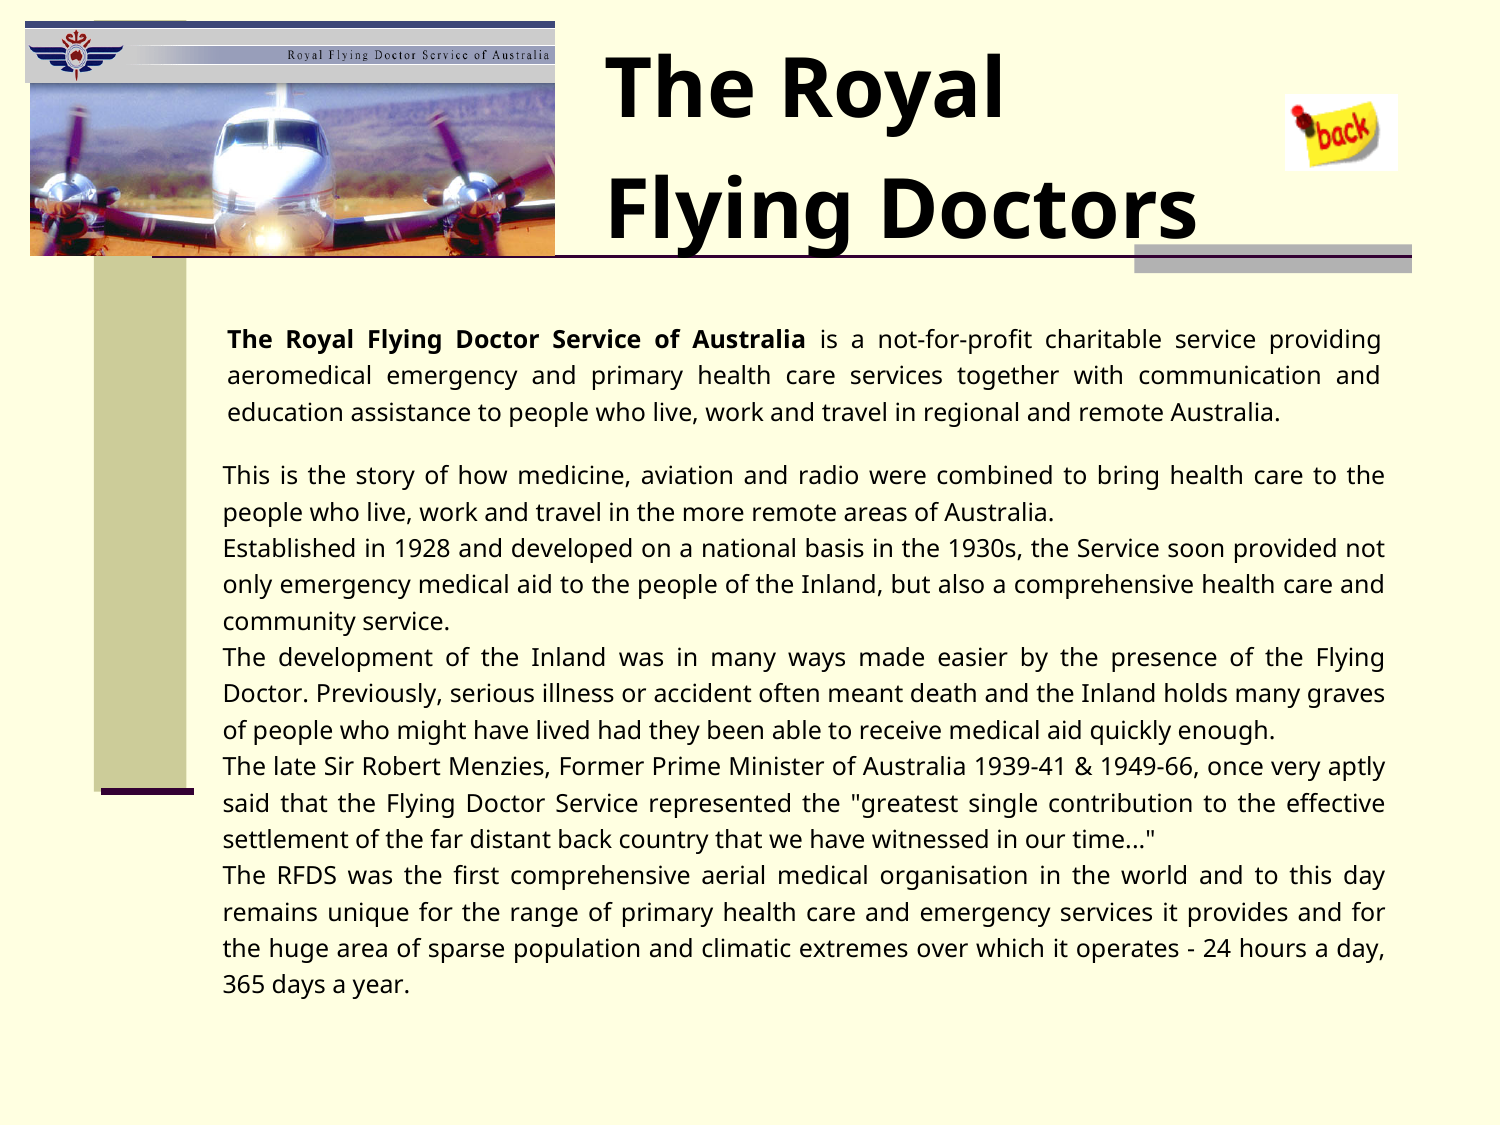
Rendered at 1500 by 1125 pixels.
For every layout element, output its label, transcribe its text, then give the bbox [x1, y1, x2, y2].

text_box The Royal Flying Doctors [604, 20, 1246, 262]
text_box This is the story of how medicine, aviation and radio were combined to bring health care to the people who live, work and travel in the more remote areas of Australia. Established in 1928 and developed on a national basis in the 1930s, the Service soon provided not only emergency medical aid to the people of the Inland, but also a comprehensive health care and community service. The development of the Inland was in many ways made easier by the presence of the Flying Doctor. Previously, serious illness or accident often meant death and the Inland holds many graves of people who might have lived had they been able to receive medical aid quickly enough. The late Sir Robert Menzies, Former Prime Minister of Australia 1939-41 & 1949-66, once very aptly said that the Flying Doctor Service represented the "greatest single contribution to the effective settlement of the far distant back country that we have witnessed in our time..." The RFDS was the first comprehensive aerial medical organisation in the world and to this day remains unique for the range of primary health care and emergency services it provides and for the huge area of sparse population and climatic extremes over which it operates - 24 hours a day, 365 days a year. [222, 455, 1388, 1023]
text_box The Royal Flying Doctor Service of Australia is a not-for-profit charitable service providing aeromedical emergency and primary health care services together with communication and education assistance to people who live, work and travel in regional and remote Australia. [227, 319, 1384, 455]
picture [1285, 94, 1398, 171]
picture [25, 21, 555, 256]
